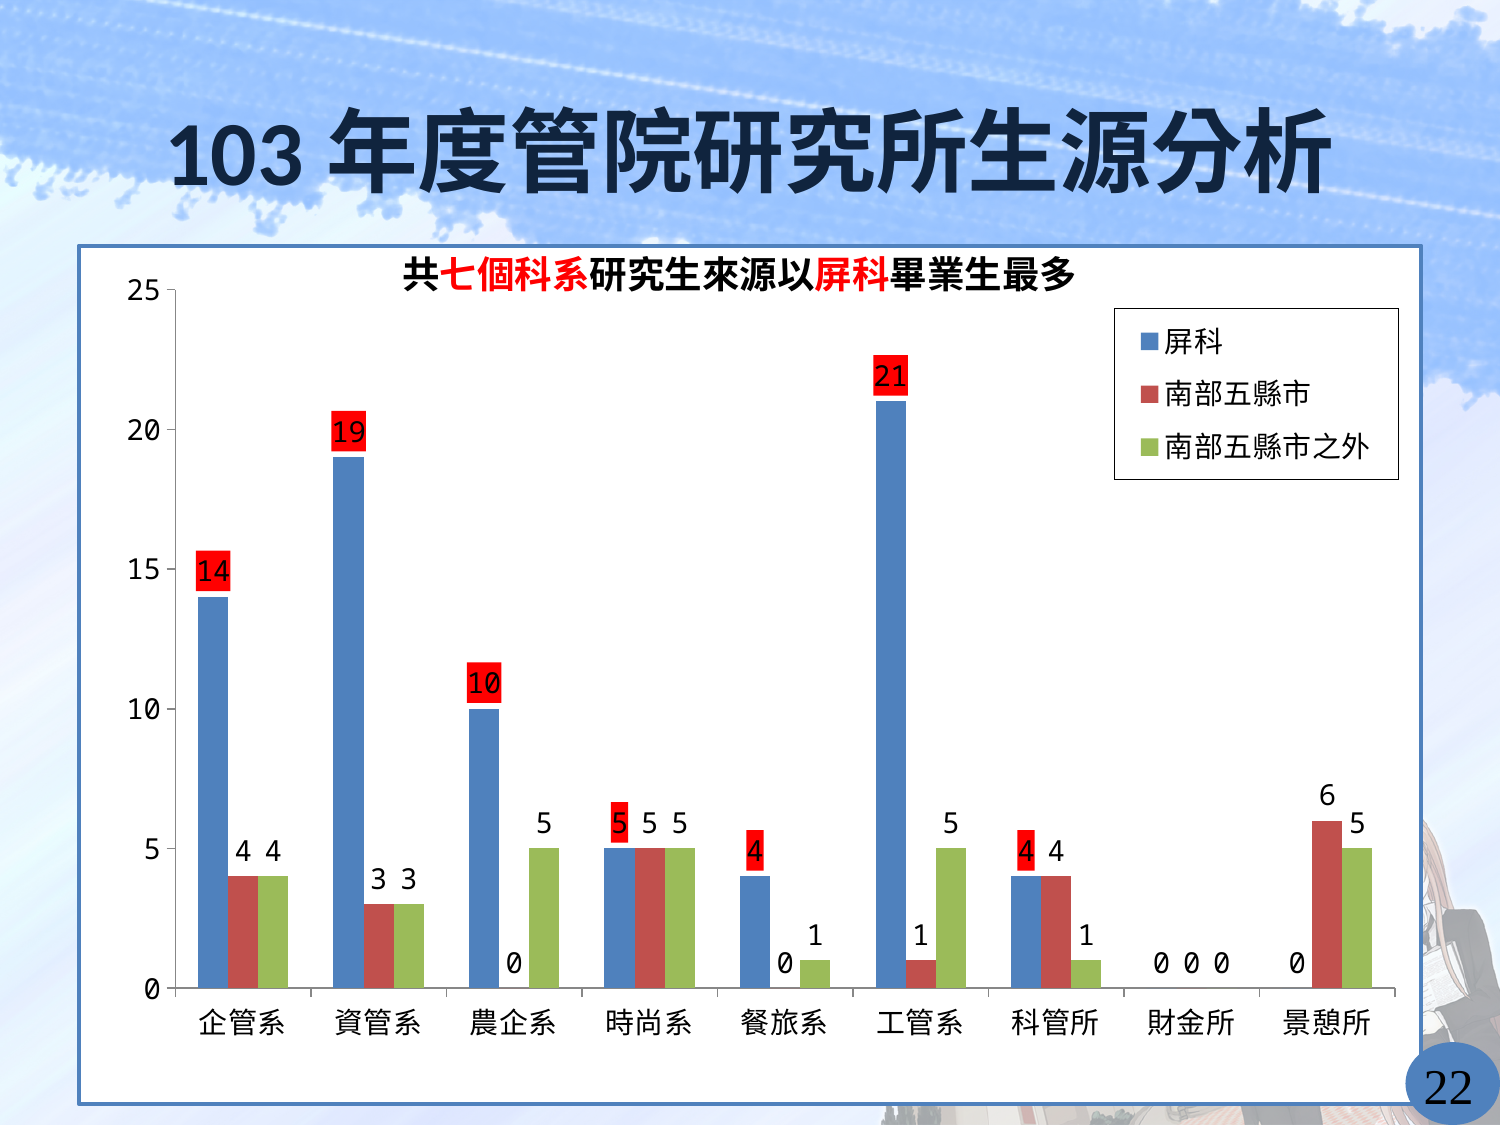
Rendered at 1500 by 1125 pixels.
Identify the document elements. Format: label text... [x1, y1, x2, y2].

chart [76, 243, 1424, 1106]
text_box 共七個科系研究生來源以屏科畢業生最多 [387, 243, 1092, 304]
text_box <編號> [1387, 1046, 1489, 1125]
text_box [1432, 1042, 1473, 1046]
text_box [1489, 1057, 1500, 1110]
title 103年度管院研究所生源分析 [135, 54, 1365, 243]
